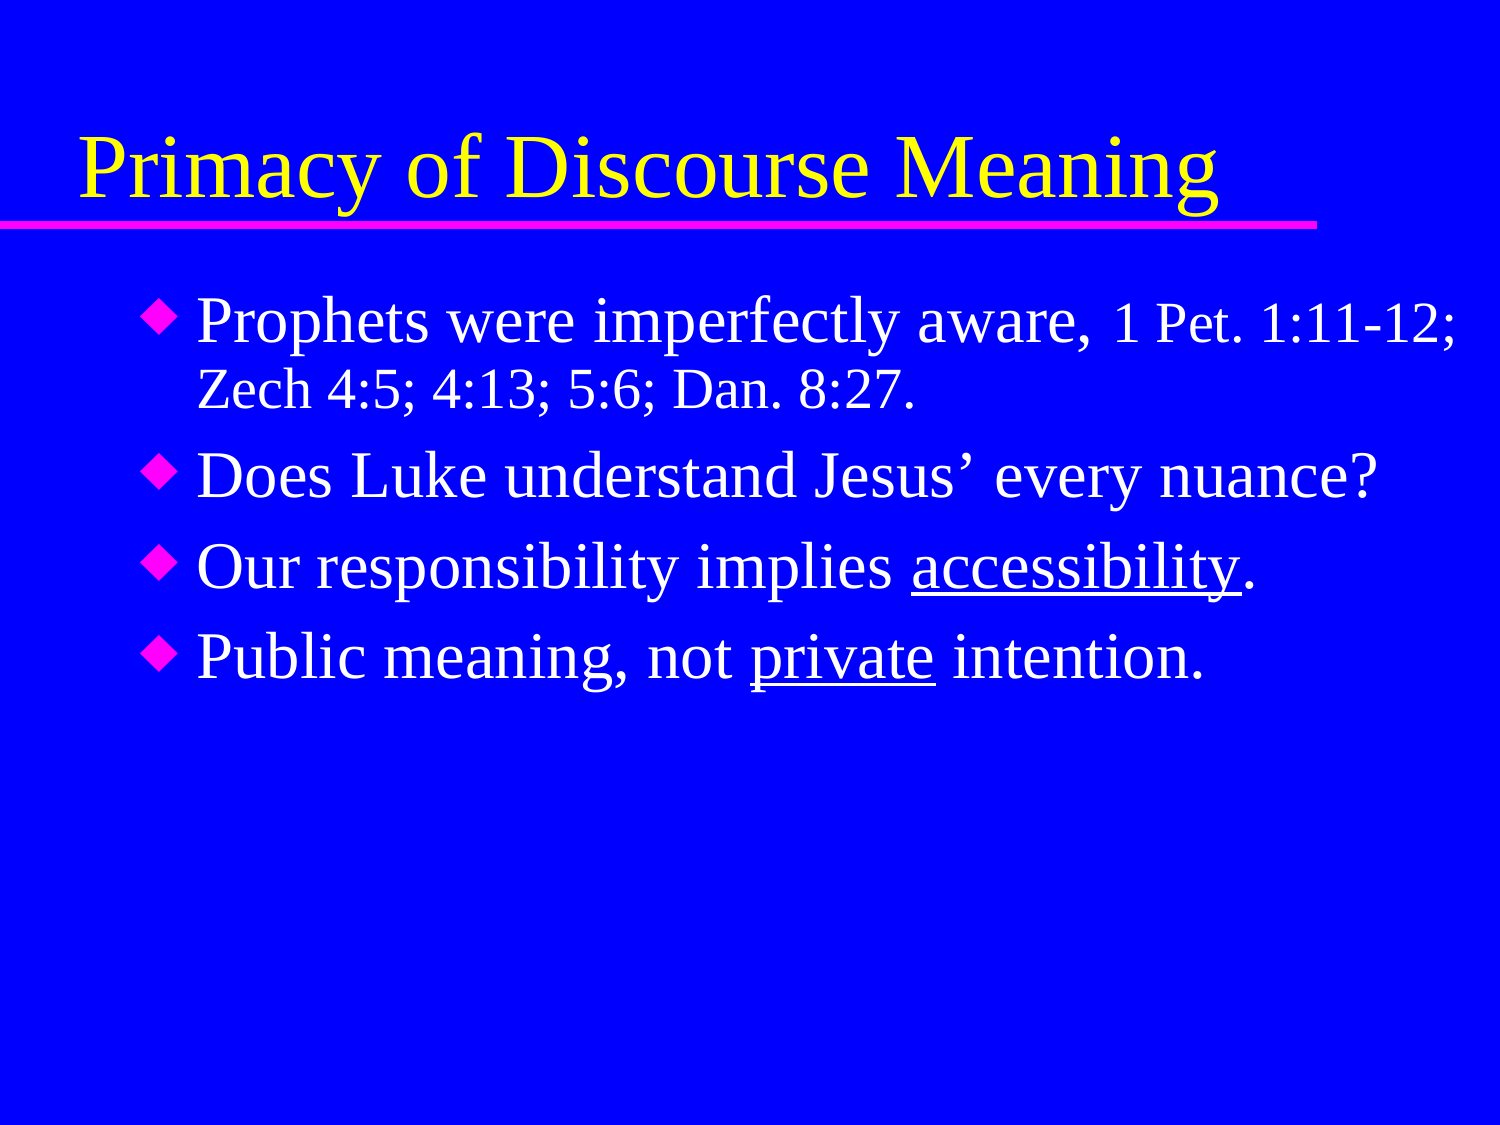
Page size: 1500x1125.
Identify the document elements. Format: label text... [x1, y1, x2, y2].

list Prophets were imperfectly aware, 1 Pet. 1:11-12; Zech 4:5; 4:13; 5:6; Dan. 8:27. Does Luke understand Jesus’ every nuance? Our responsibility implies accessibility. Public meaning, not private intention. [125, 275, 1476, 951]
title Primacy of Discourse Meaning [62, 43, 1338, 225]
